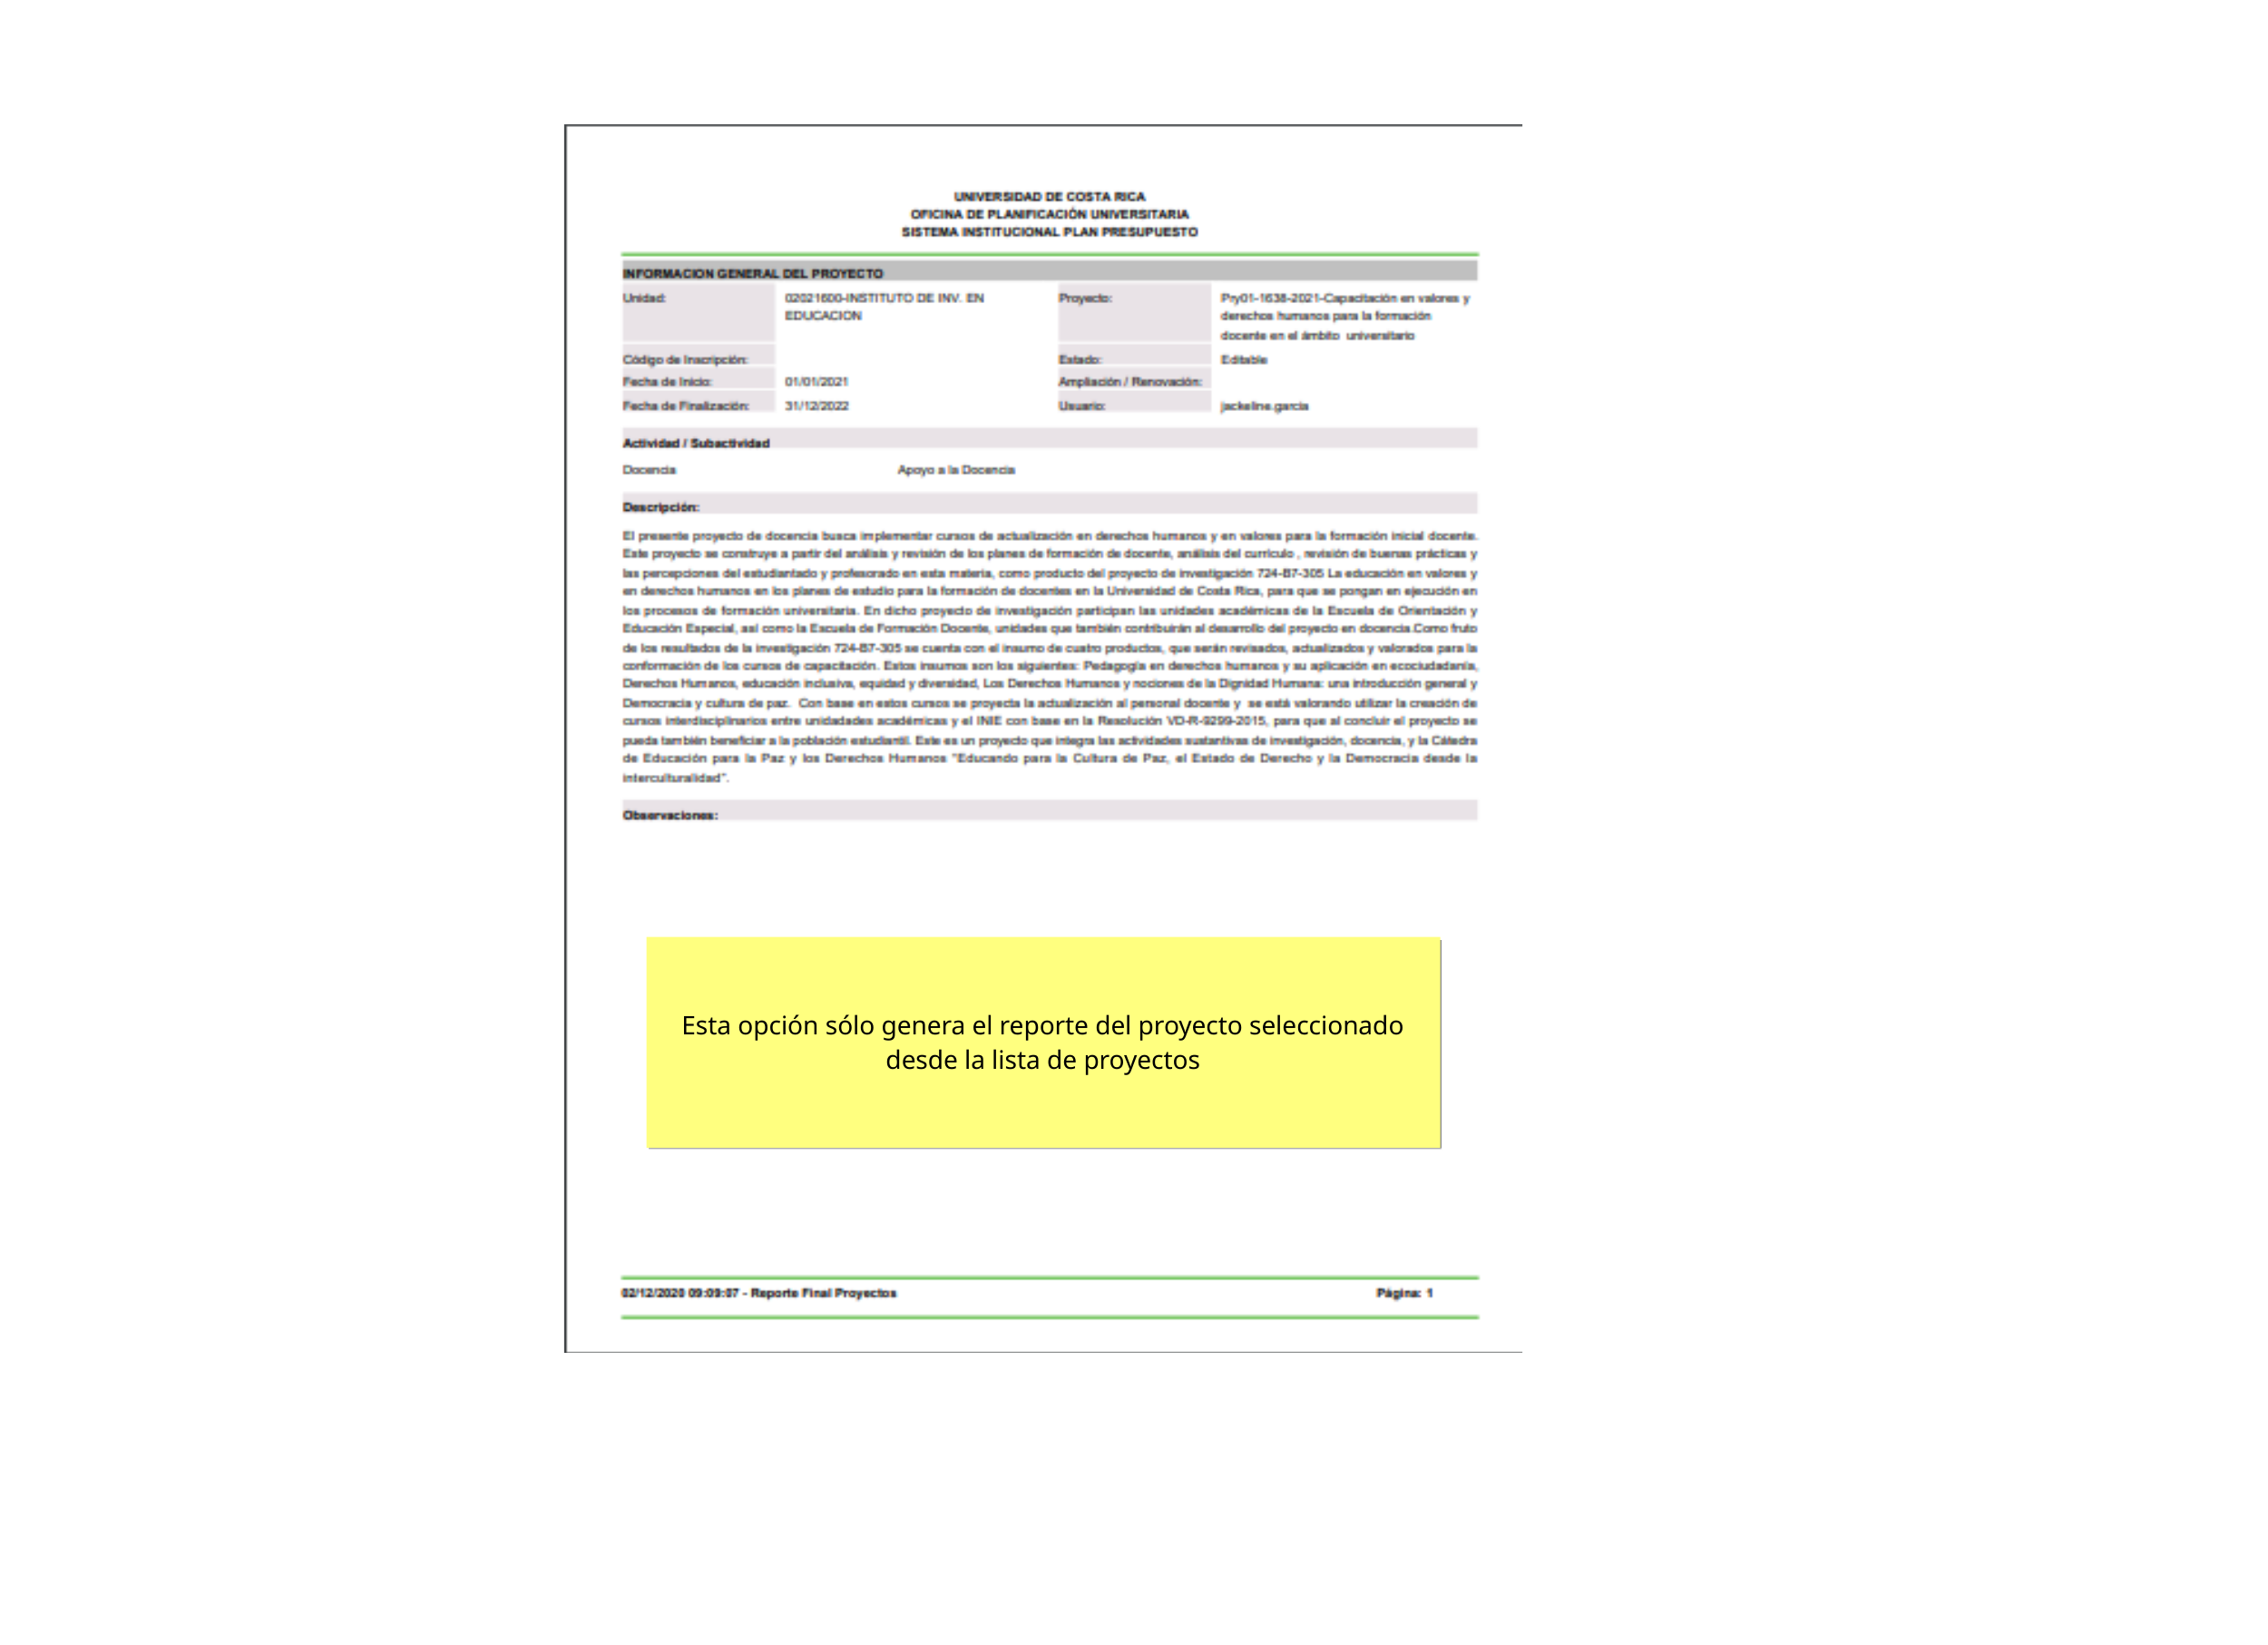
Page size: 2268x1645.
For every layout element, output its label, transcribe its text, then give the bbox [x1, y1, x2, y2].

picture [563, 124, 1523, 1353]
text_box Esta opción sólo genera el reporte del proyecto seleccionado desde la lista de proyectos [646, 936, 1441, 1148]
